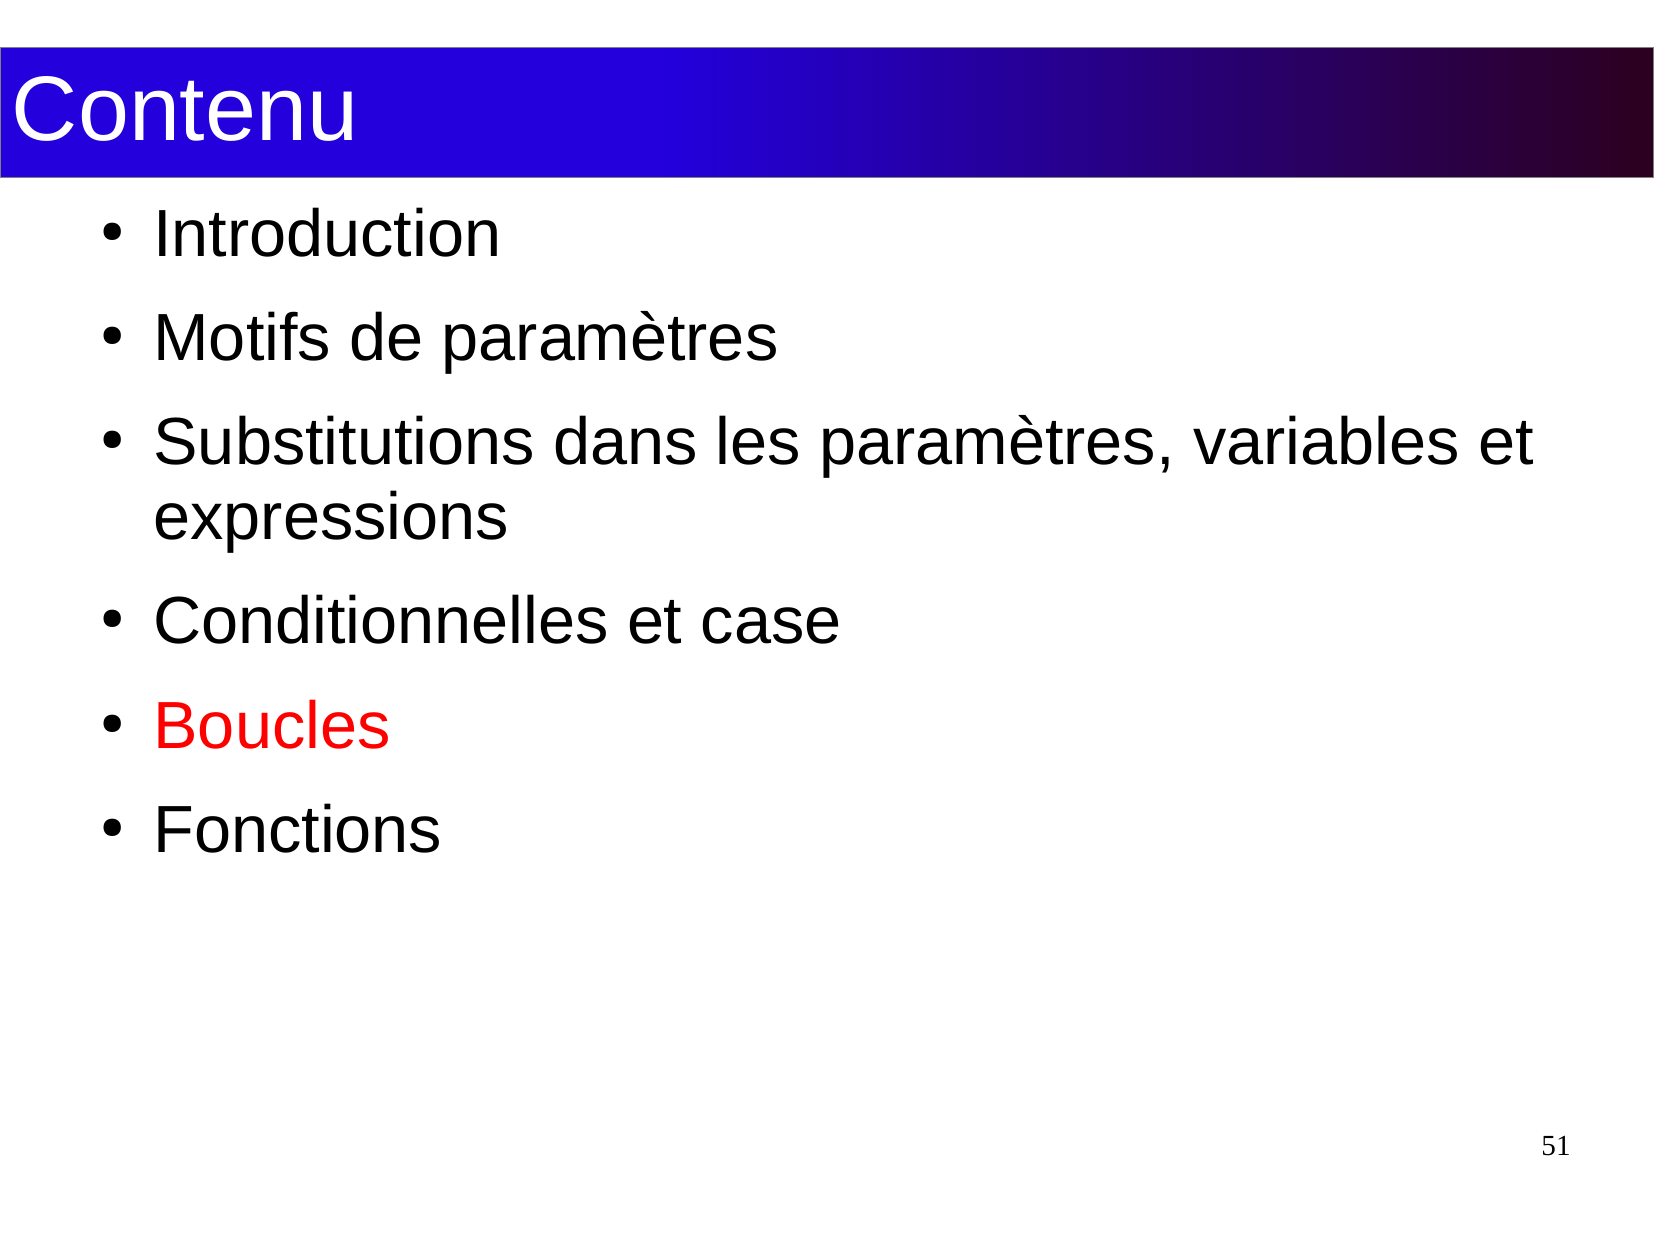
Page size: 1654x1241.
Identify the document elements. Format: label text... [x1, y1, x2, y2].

title Contenu [11, 5, 1642, 213]
list Introduction Motifs de paramètres Substitutions dans les paramètres, variables et expressions Conditionnelles et case Boucles Fonctions [82, 195, 1538, 916]
